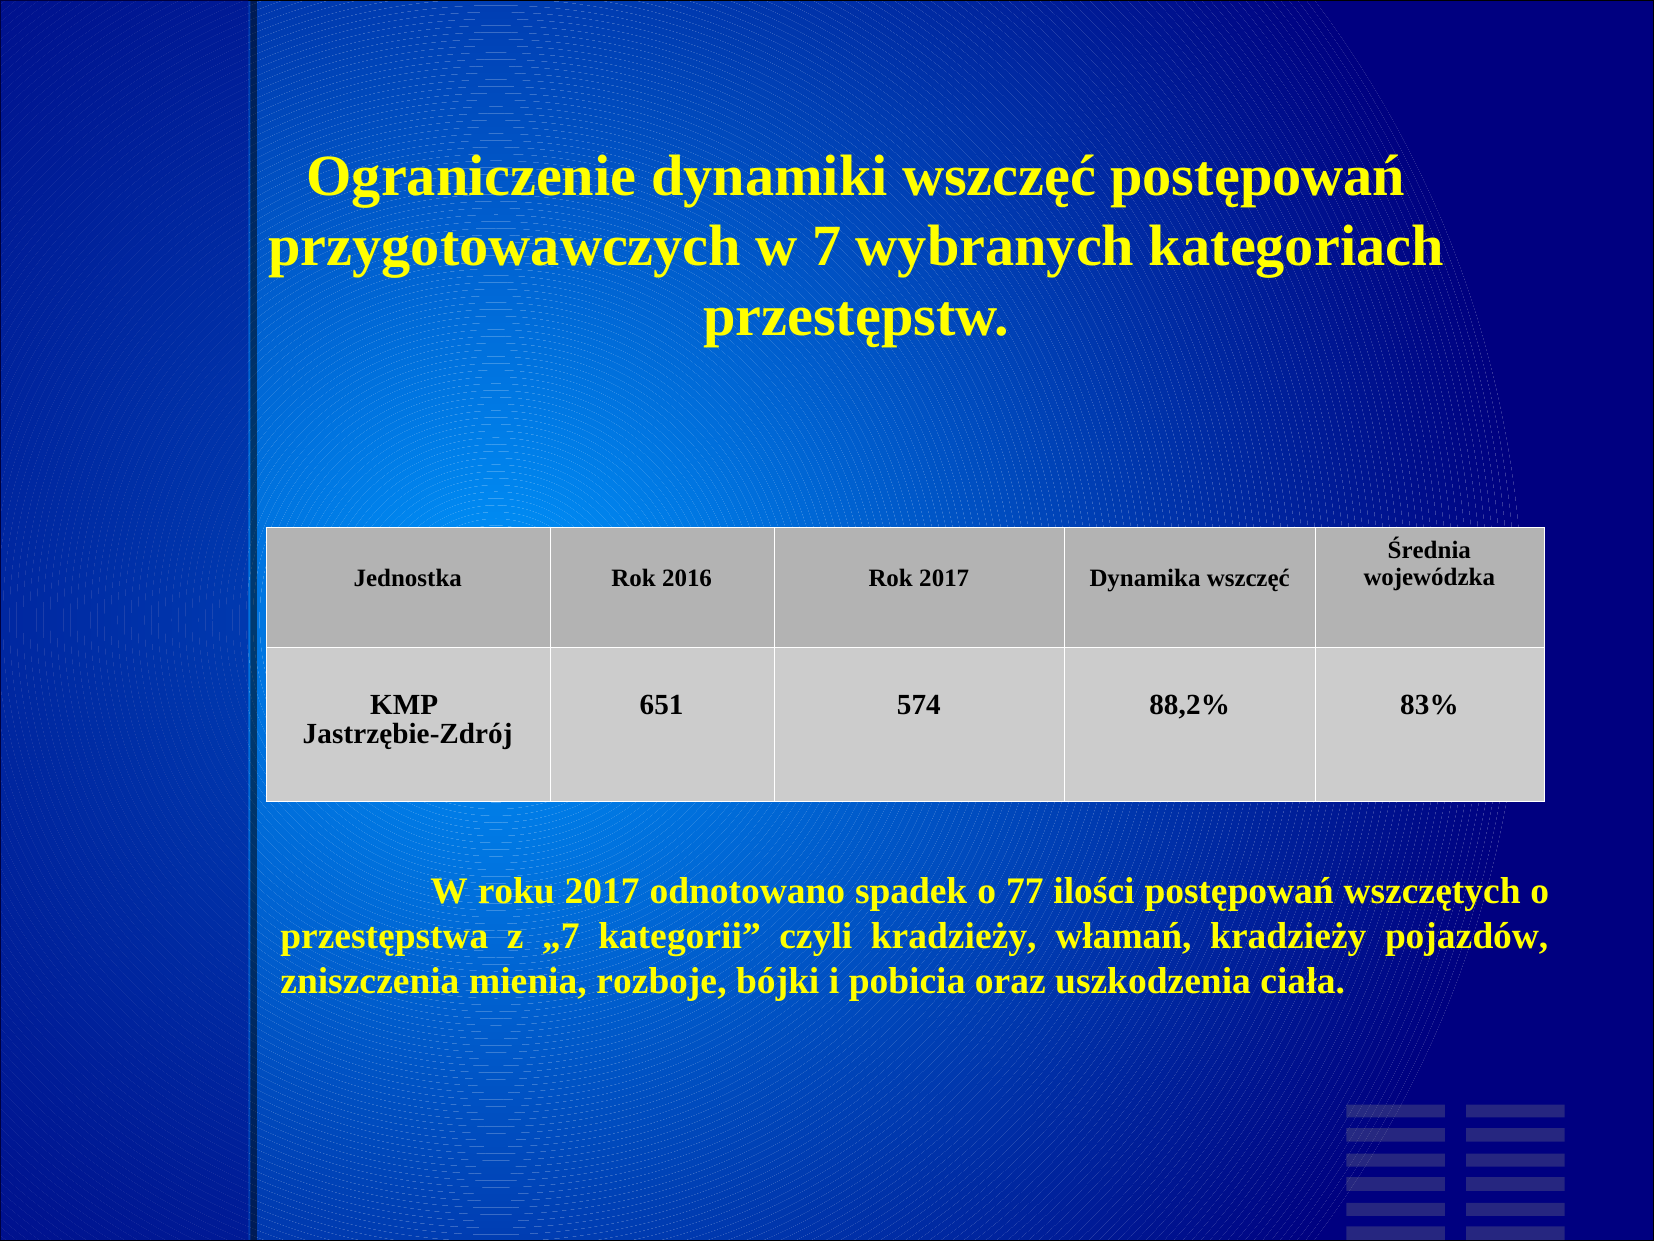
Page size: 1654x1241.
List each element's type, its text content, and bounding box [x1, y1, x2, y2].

table_header Dynamika wszczęć [1065, 528, 1315, 647]
table_header Rok 2016 [551, 528, 774, 647]
table_cell 83% [1316, 648, 1544, 801]
table_header Jednostka [267, 528, 550, 647]
table_header Średnia wojewódzka [1316, 528, 1544, 647]
table_header Rok 2017 [775, 528, 1064, 647]
table_cell 651 [551, 648, 774, 801]
table_cell 88,2% [1065, 648, 1315, 801]
table_cell KMP Jastrzębie-Zdrój [267, 648, 550, 801]
table_cell 574 [775, 648, 1064, 801]
title Ograniczenie dynamiki wszczęć postępowań przygotowawczych w 7 wybranych kategoriach przestępstw. [147, 118, 1565, 367]
text_box W roku 2017 odnotowano spadek o 77 ilości postępowań wszczętych o przestępstwa z „7 kategorii” czyli kradzieży, włamań, kradzieży pojazdów, zniszczenia mienia, rozboje, bójki i pobicia oraz uszkodzenia ciała. [265, 858, 1565, 1034]
